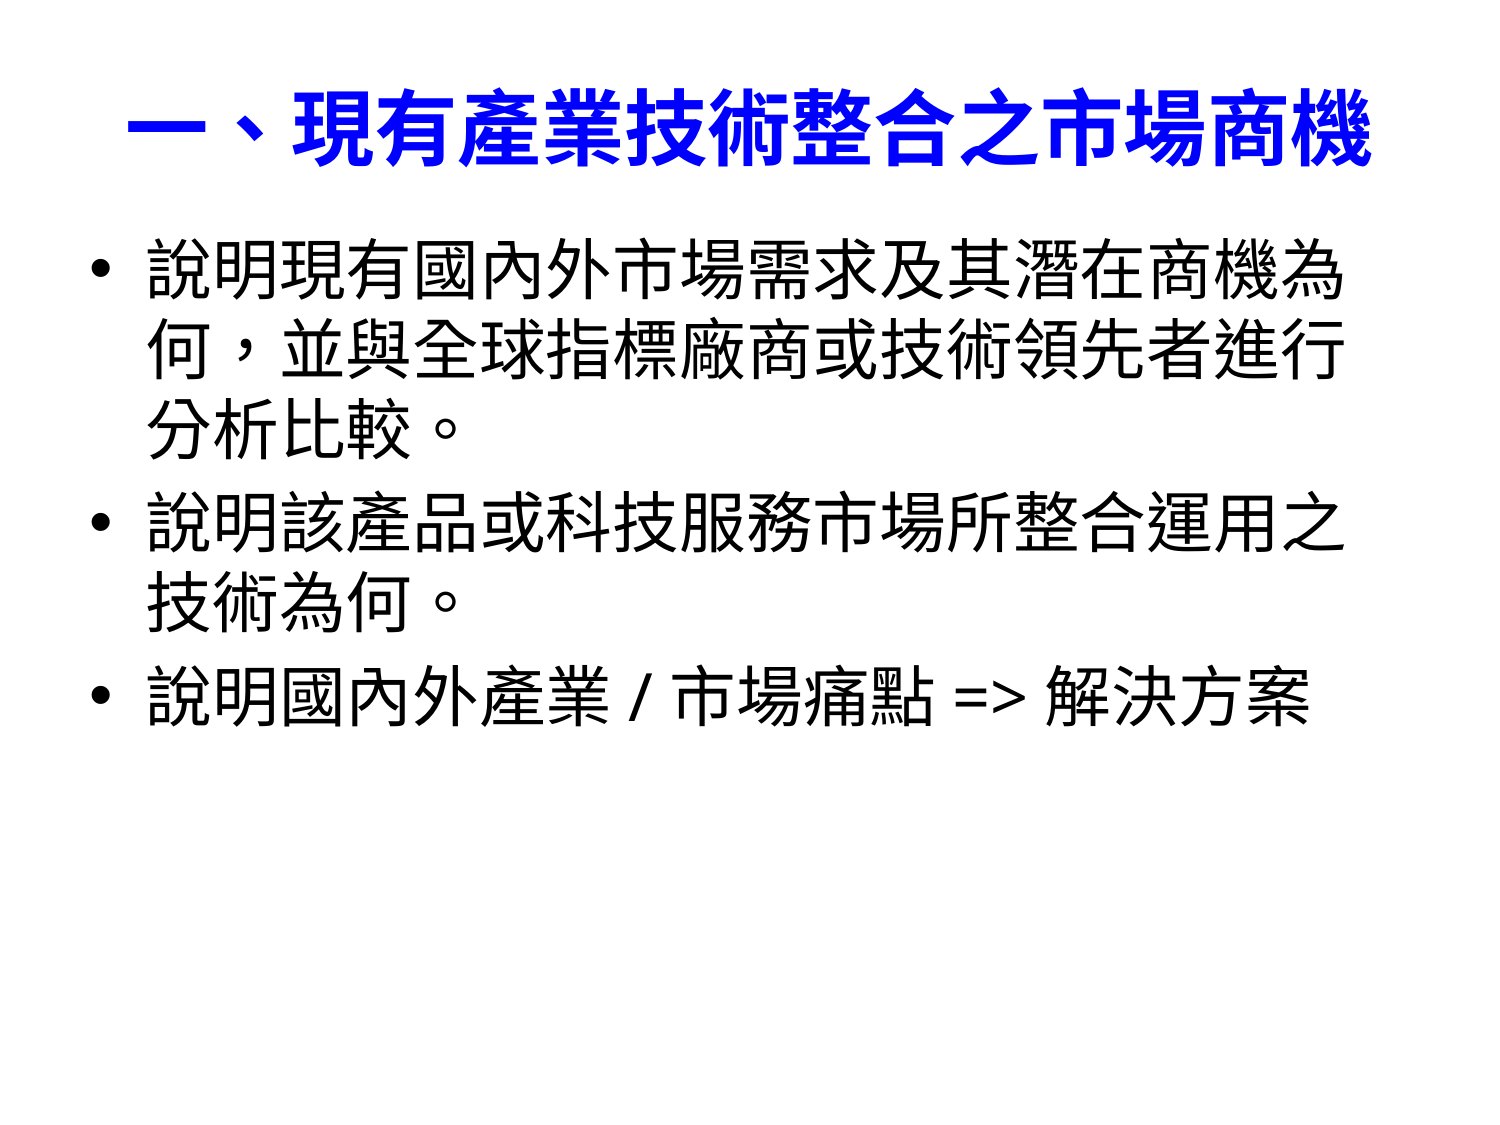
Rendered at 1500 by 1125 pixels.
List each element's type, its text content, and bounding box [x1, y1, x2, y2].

list 說明現有國內外市場需求及其潛在商機為何，並與全球指標廠商或技術領先者進行分析比較。 說明該產品或科技服務市場所整合運用之技術為何。 說明國內外產業/市場痛點=>解決方案 [74, 219, 1425, 963]
title 一、現有產業技術整合之市場商機 [74, 32, 1425, 219]
